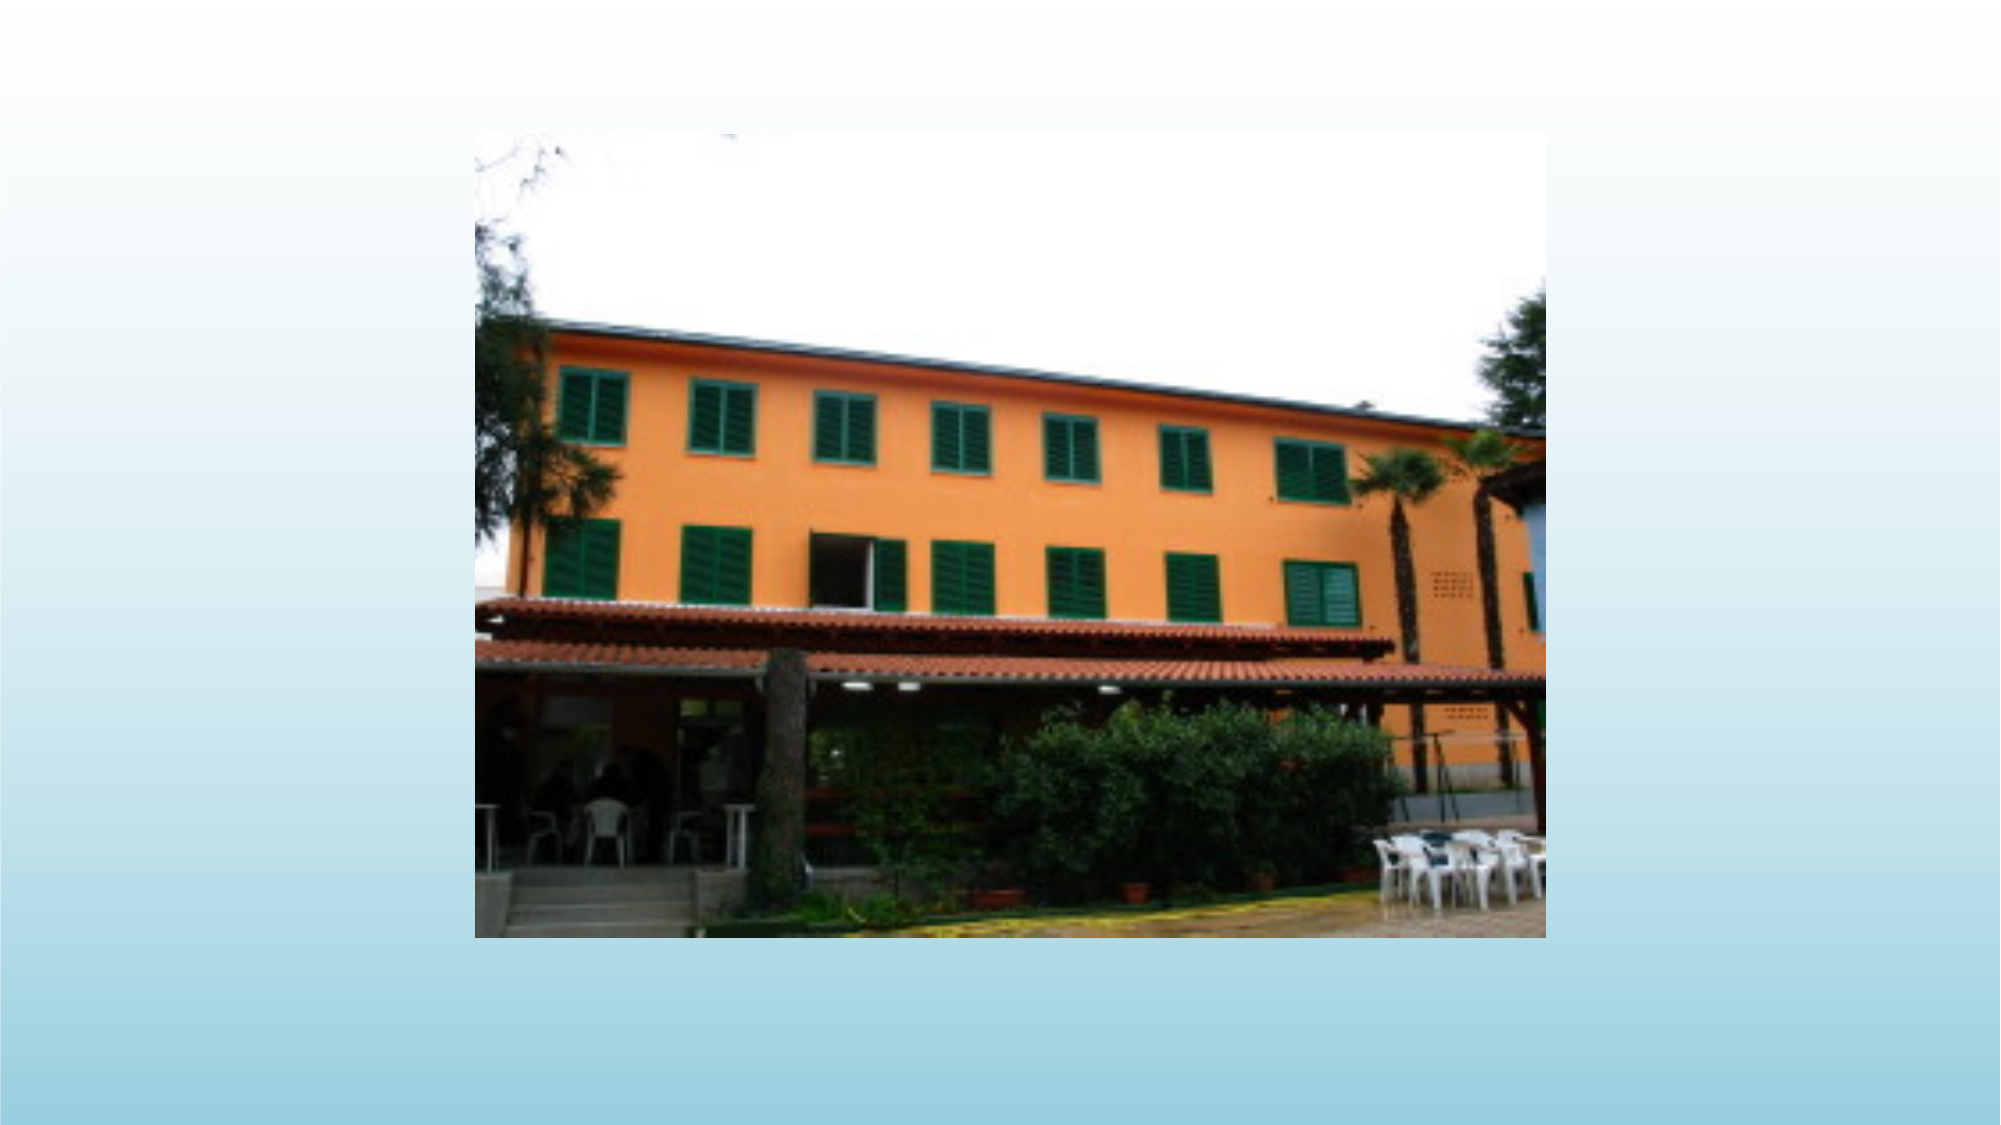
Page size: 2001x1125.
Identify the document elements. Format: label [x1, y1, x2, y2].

picture [475, 134, 1546, 938]
